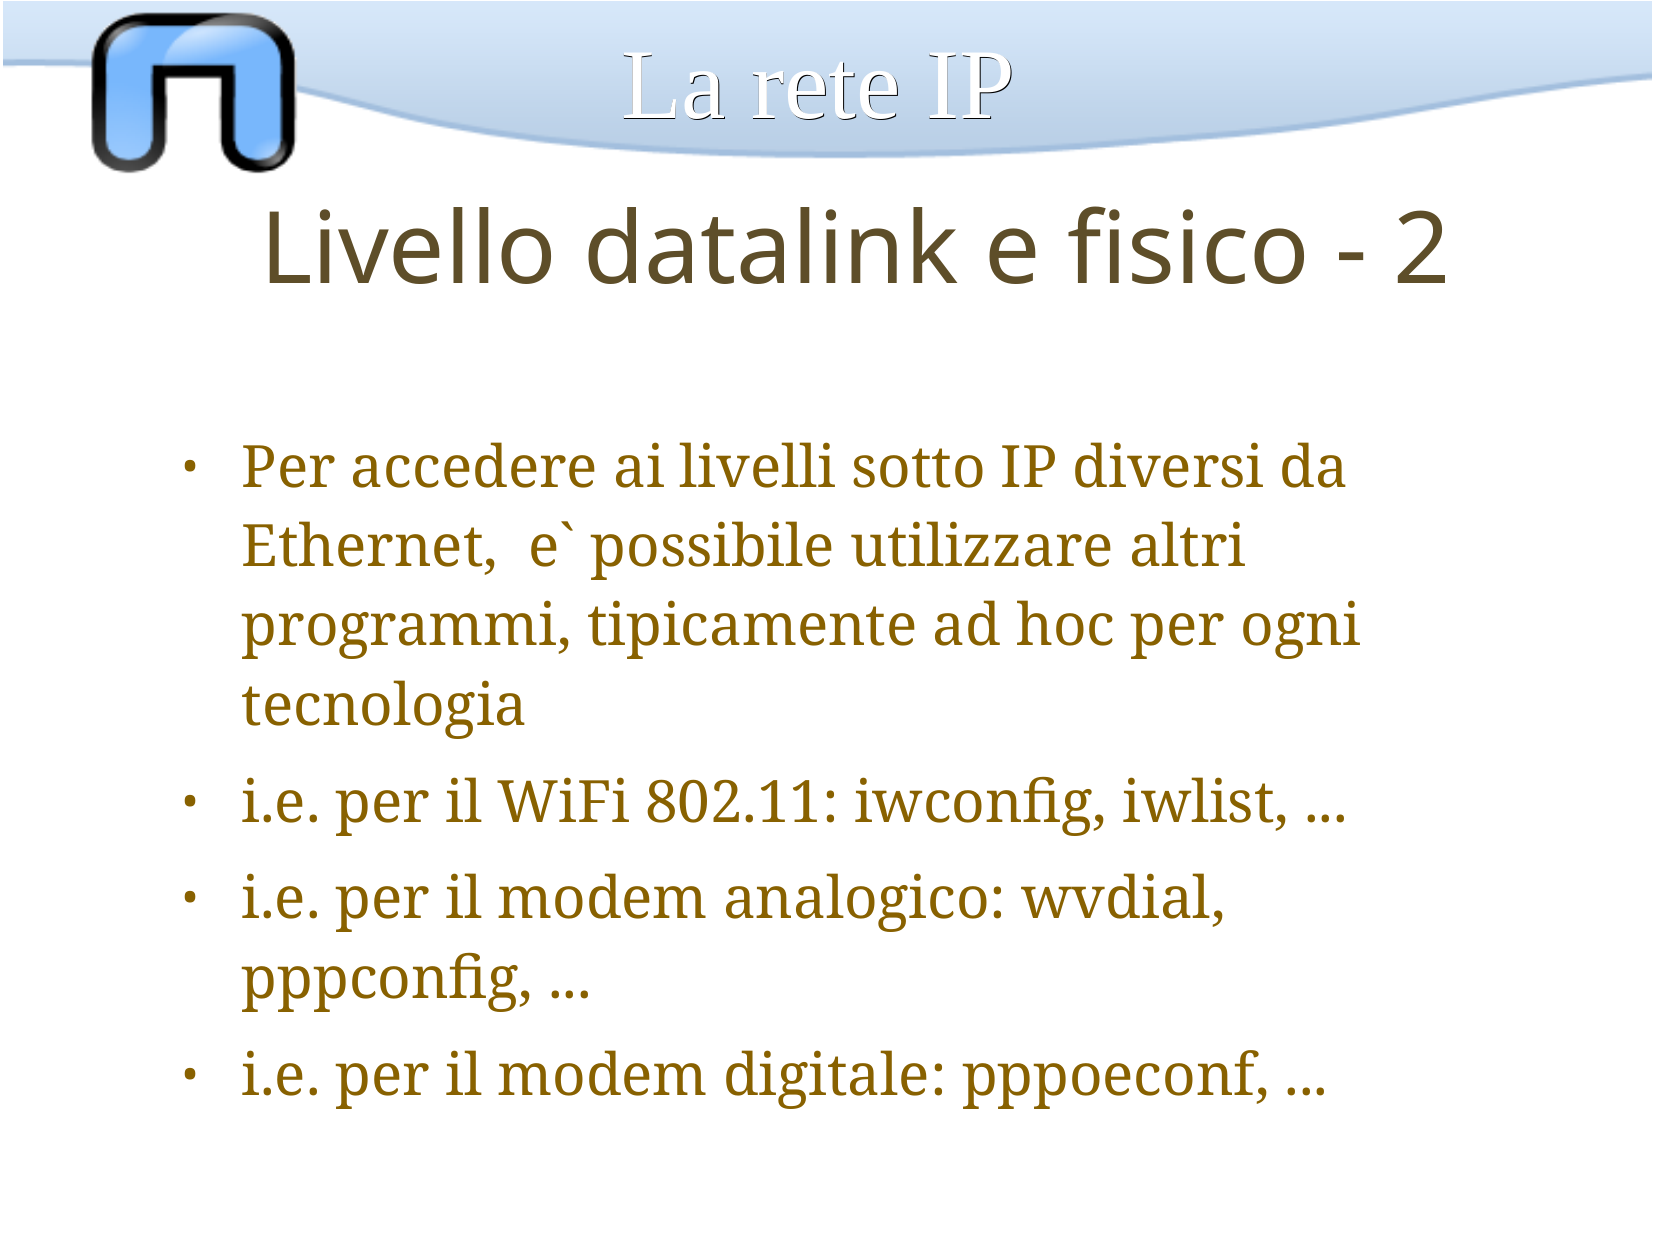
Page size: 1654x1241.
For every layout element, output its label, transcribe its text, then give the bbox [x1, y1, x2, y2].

picture [0, 0, 1654, 1241]
list Per accedere ai livelli sotto IP diversi da Ethernet, e` possibile utilizzare altri programmi, tipicamente ad hoc per ogni tecnologia i.e. per il WiFi 802.11: iwconfig, iwlist, ... i.e. per il modem analogico: wvdial, pppconfig, ... i.e. per il modem digitale: pppoeconf, ... [147, 425, 1565, 1241]
title Livello datalink e fisico - 2 [147, 82, 1565, 408]
text_box La rete IP [573, 29, 1063, 82]
